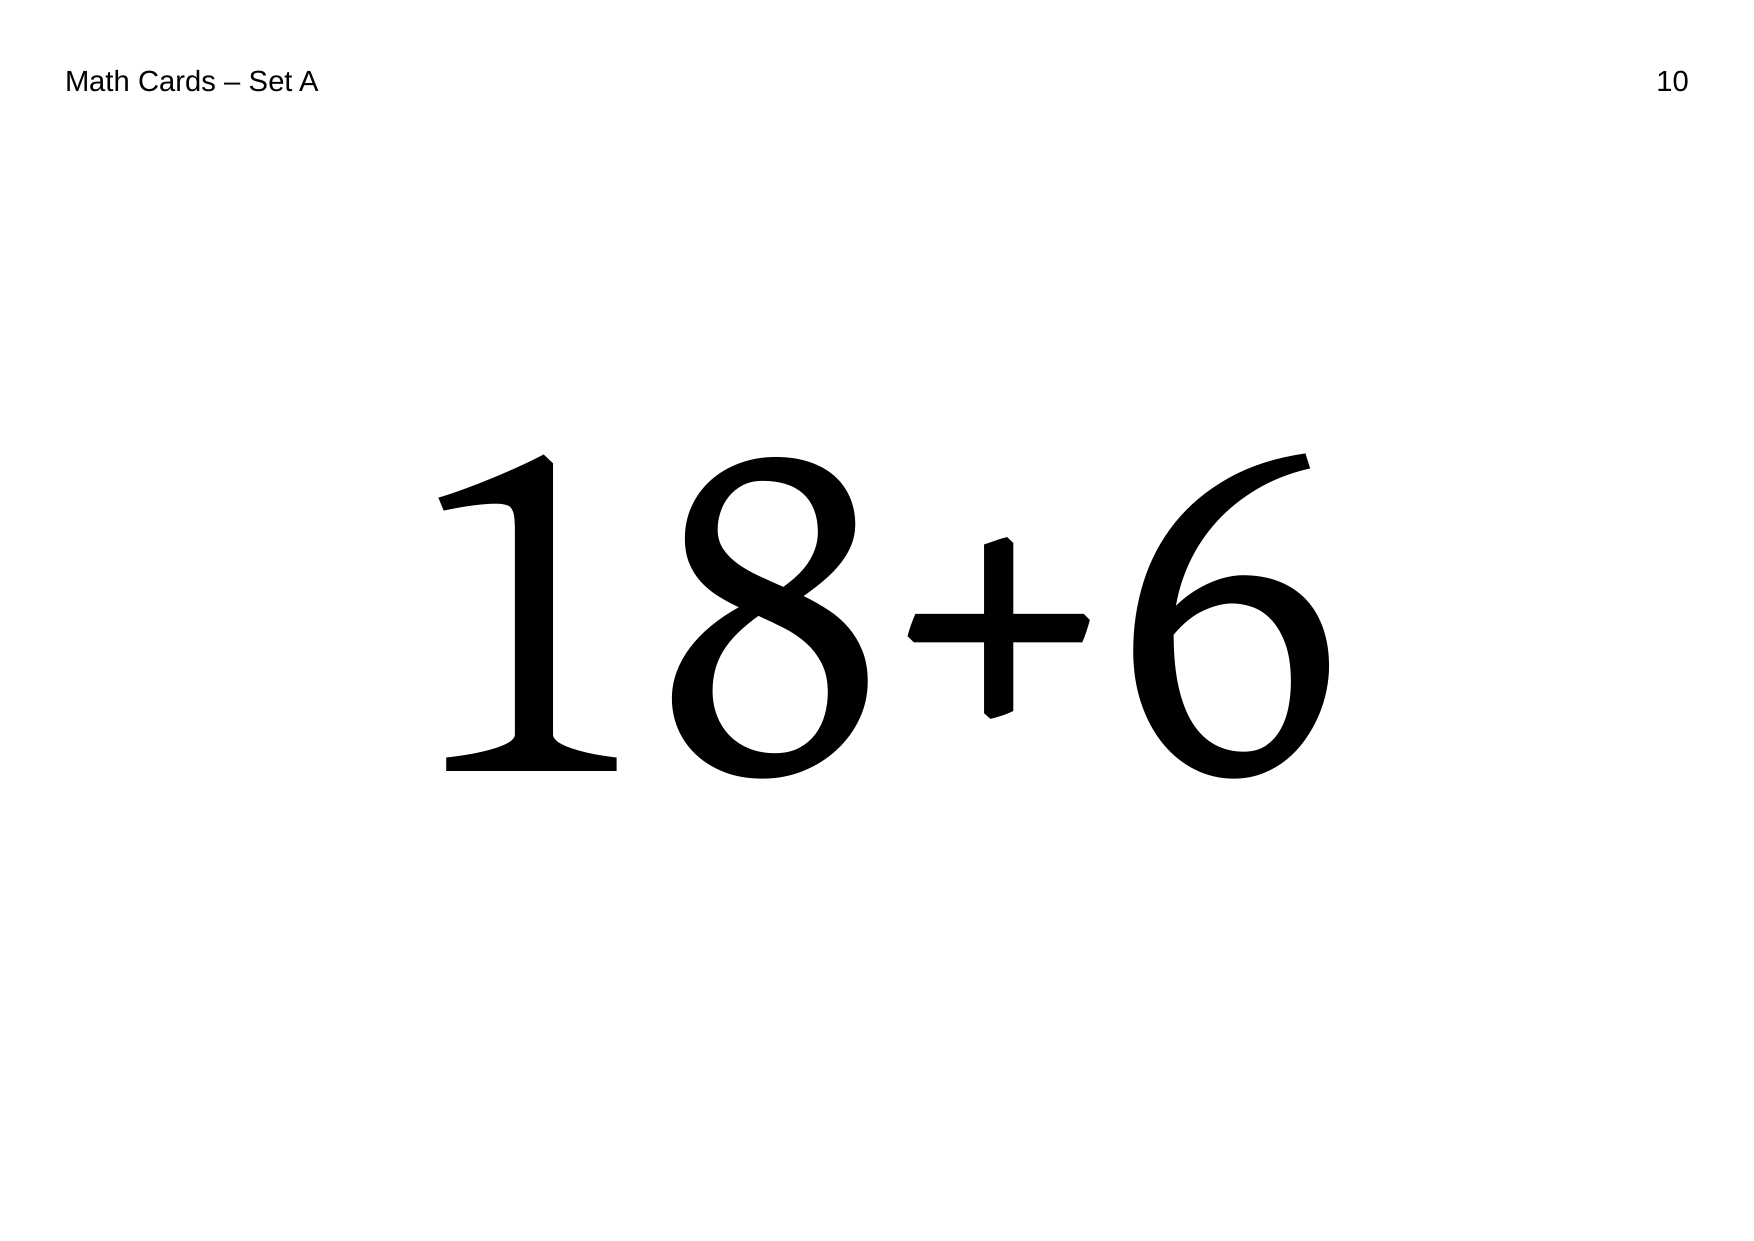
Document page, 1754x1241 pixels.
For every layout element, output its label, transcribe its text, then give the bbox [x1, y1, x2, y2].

text_box 10 [1650, 59, 1695, 104]
text_box 18+6 [397, 318, 1357, 922]
text_box Math Cards – Set A [59, 59, 326, 104]
